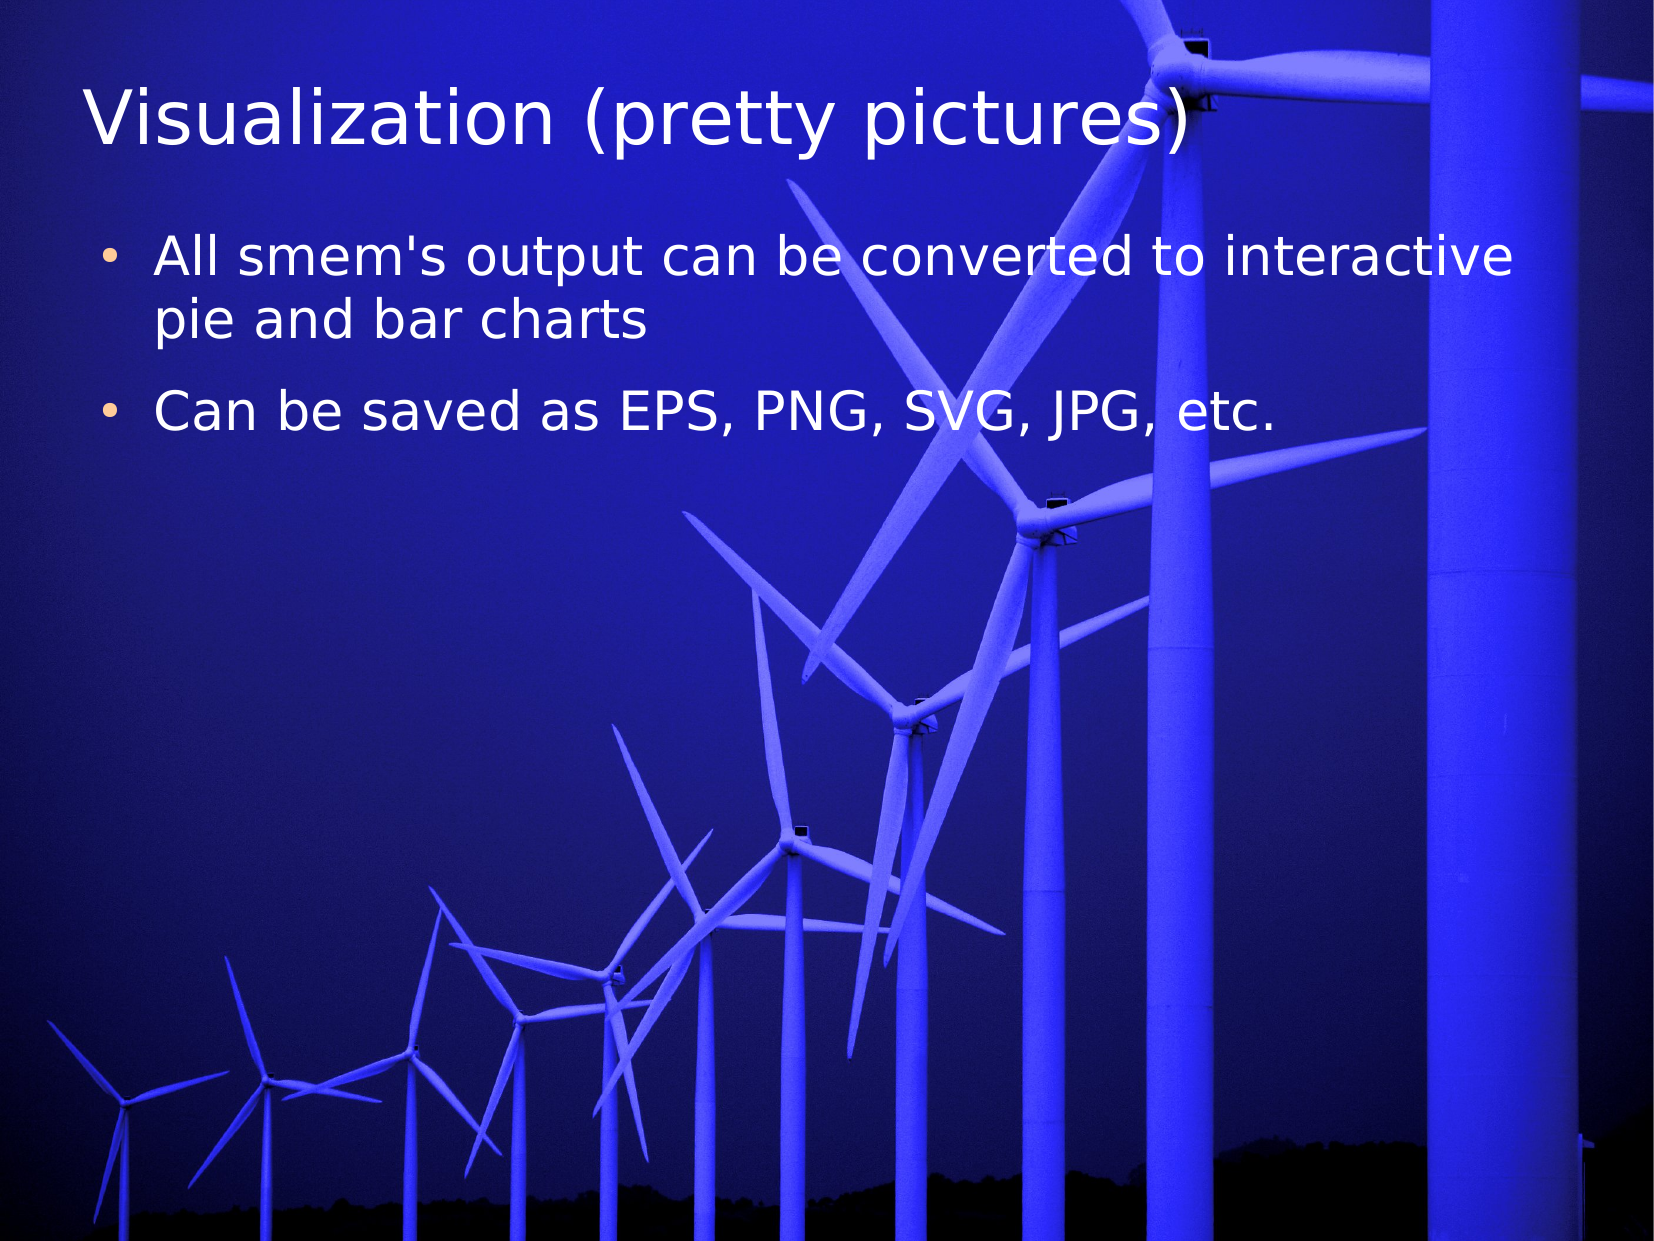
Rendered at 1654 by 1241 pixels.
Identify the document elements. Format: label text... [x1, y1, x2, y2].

picture [0, 0, 1654, 1241]
title Visualization (pretty pictures) [82, 49, 1571, 188]
list All smem's output can be converted to interactive pie and bar charts Can be saved as EPS, PNG, SVG, JPG, etc. [82, 225, 1571, 1094]
